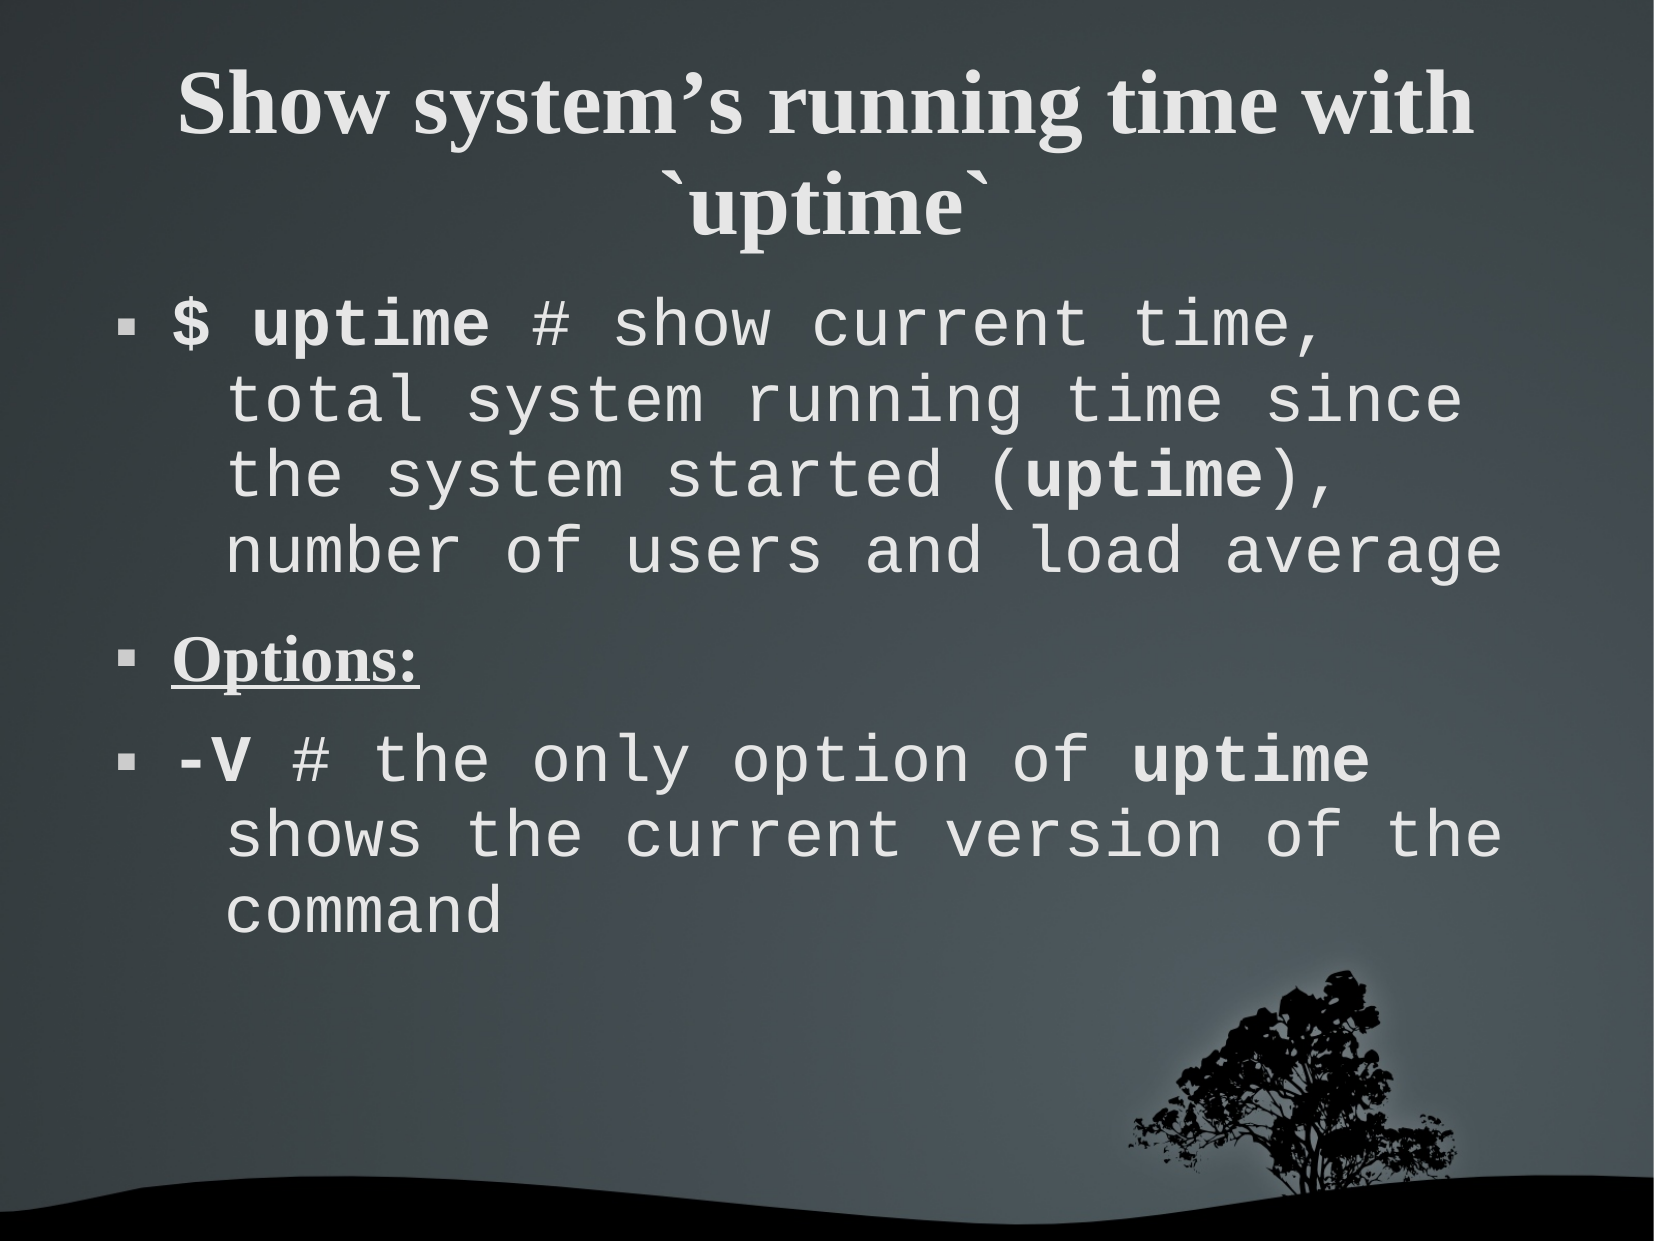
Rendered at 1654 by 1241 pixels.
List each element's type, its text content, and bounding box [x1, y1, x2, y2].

picture [0, 0, 1654, 1241]
list $ uptime # show current time, total system running time since the system started (uptime), number of users and load average Options: -V # the only option of uptime shows the current version of the command [82, 290, 1571, 1109]
title Show system’s running time with `uptime` [82, 33, 1571, 273]
